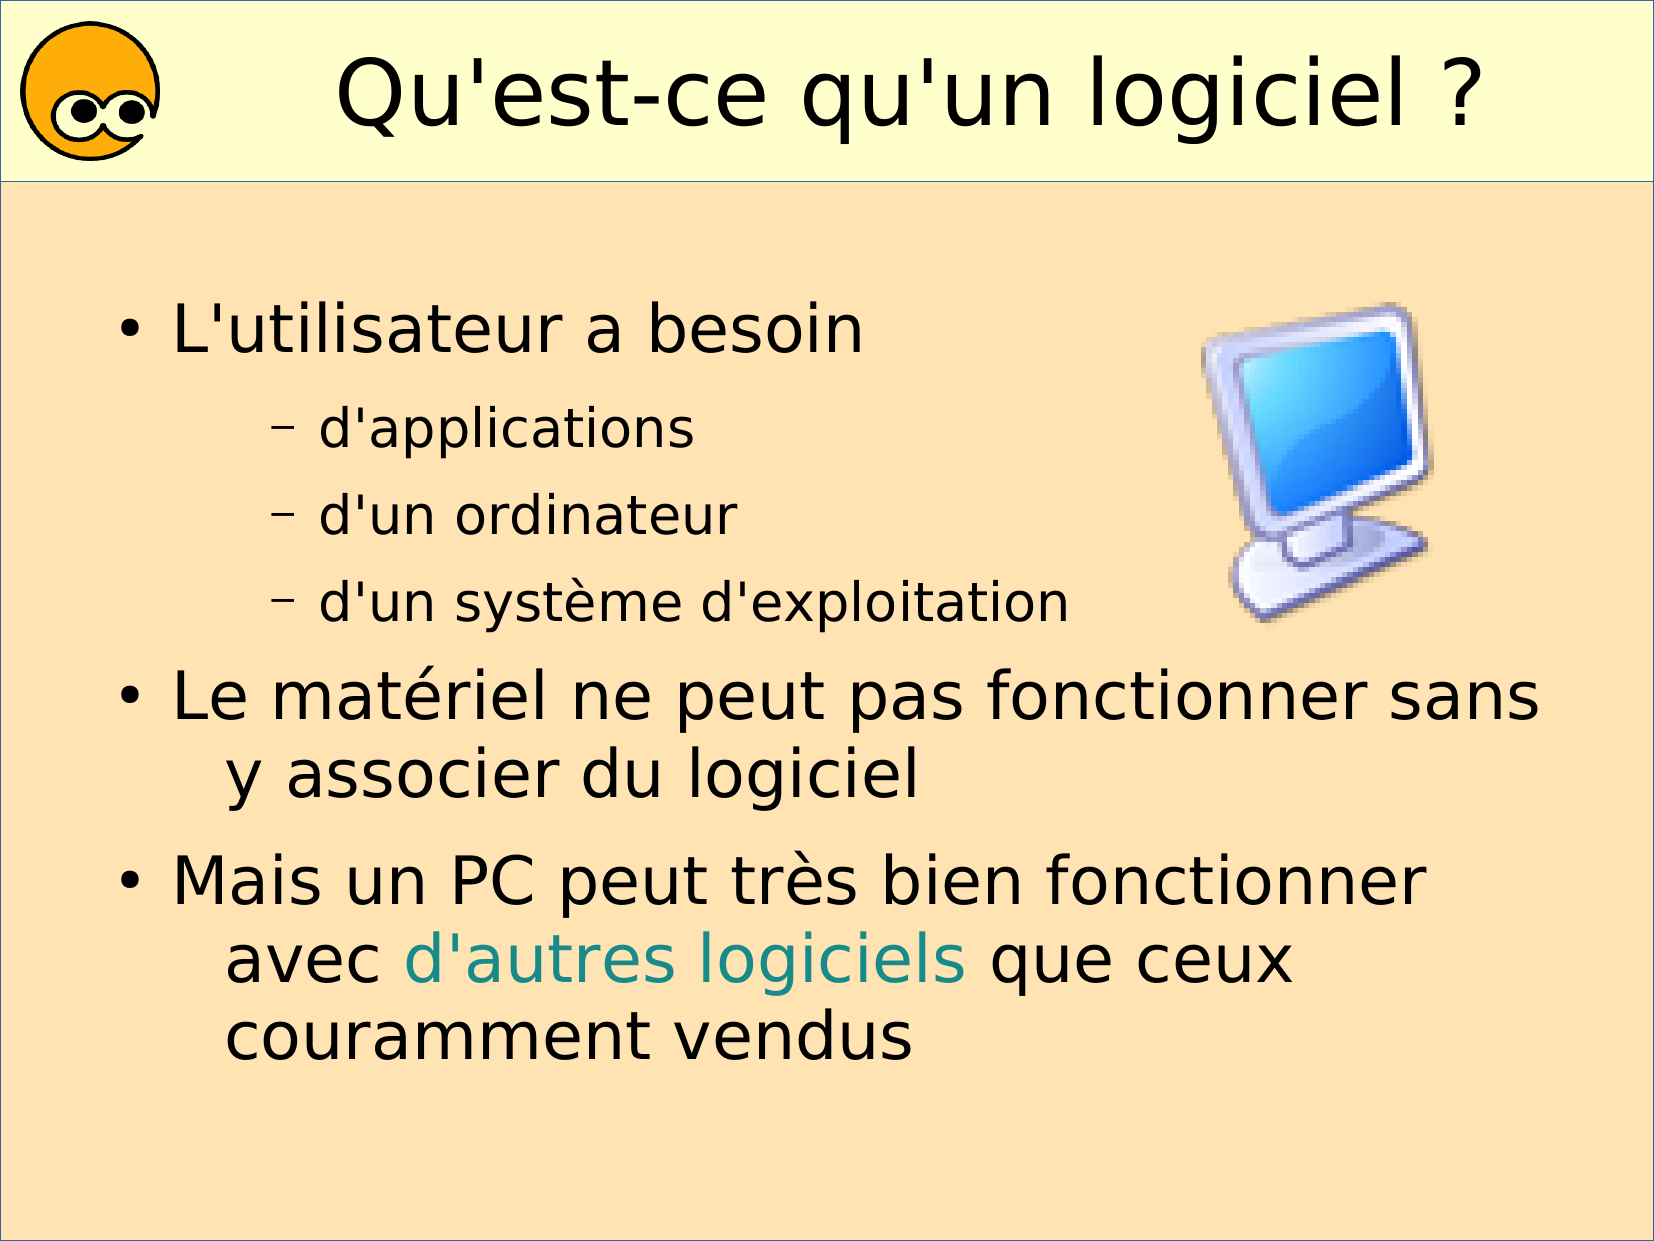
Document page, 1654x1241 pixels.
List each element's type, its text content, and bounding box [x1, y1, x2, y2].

picture [1147, 302, 1494, 629]
picture [20, 21, 160, 161]
title Qu'est-ce qu'un logiciel ? [203, 33, 1620, 154]
list L'utilisateur a besoin d'applications d'un ordinateur d'un système d'exploitation Le matériel ne peut pas fonctionner sans y associer du logiciel Mais un PC peut très bien fonctionner avec d'autres logiciels que ceux couramment vendus [82, 290, 1571, 1109]
